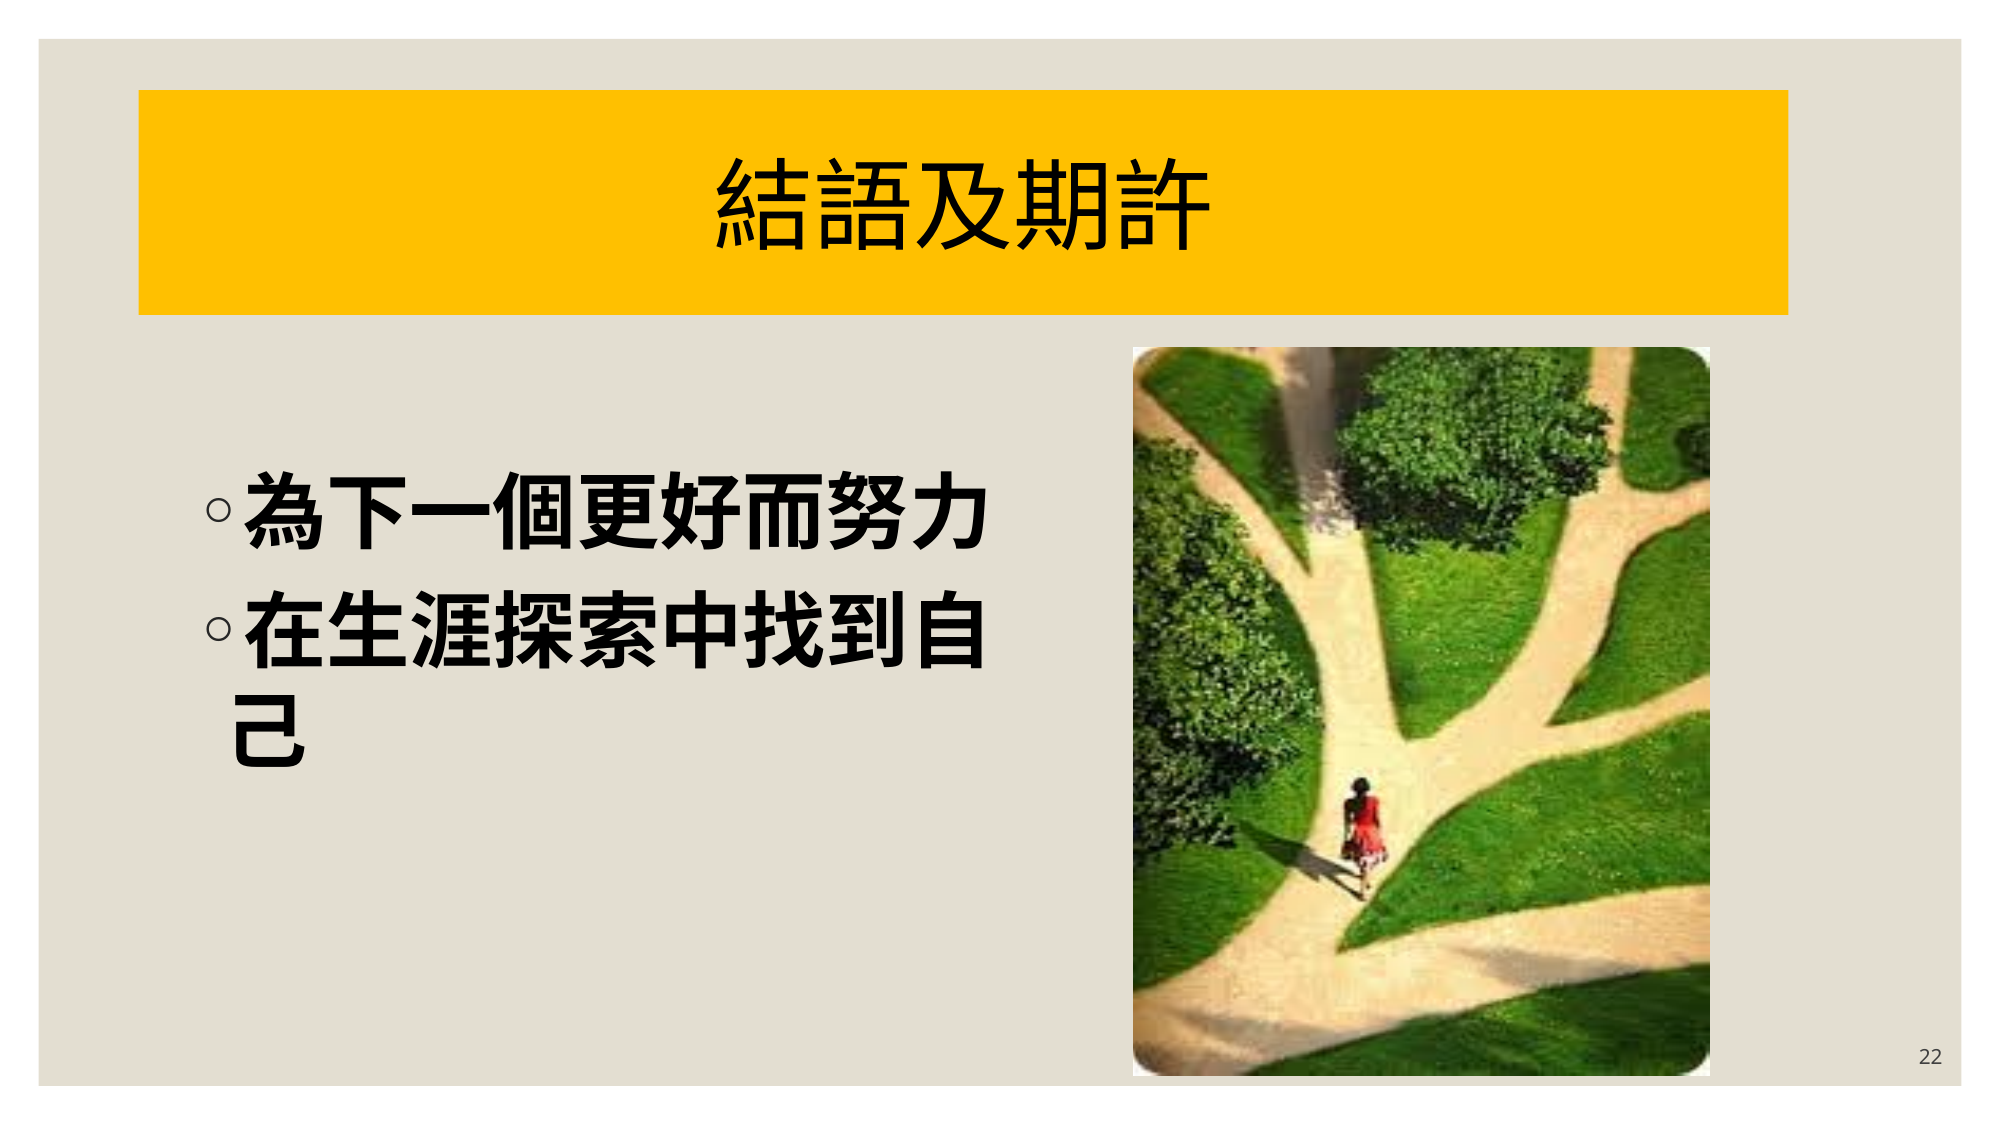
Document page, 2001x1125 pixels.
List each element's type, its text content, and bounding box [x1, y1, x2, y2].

slide_number <編號> [1717, 1034, 1958, 1080]
title 結語及期許 [138, 90, 1789, 315]
picture [1133, 347, 1710, 1076]
list 為下一個更好而努力 在生涯探索中找到自己 [179, 452, 1084, 1125]
